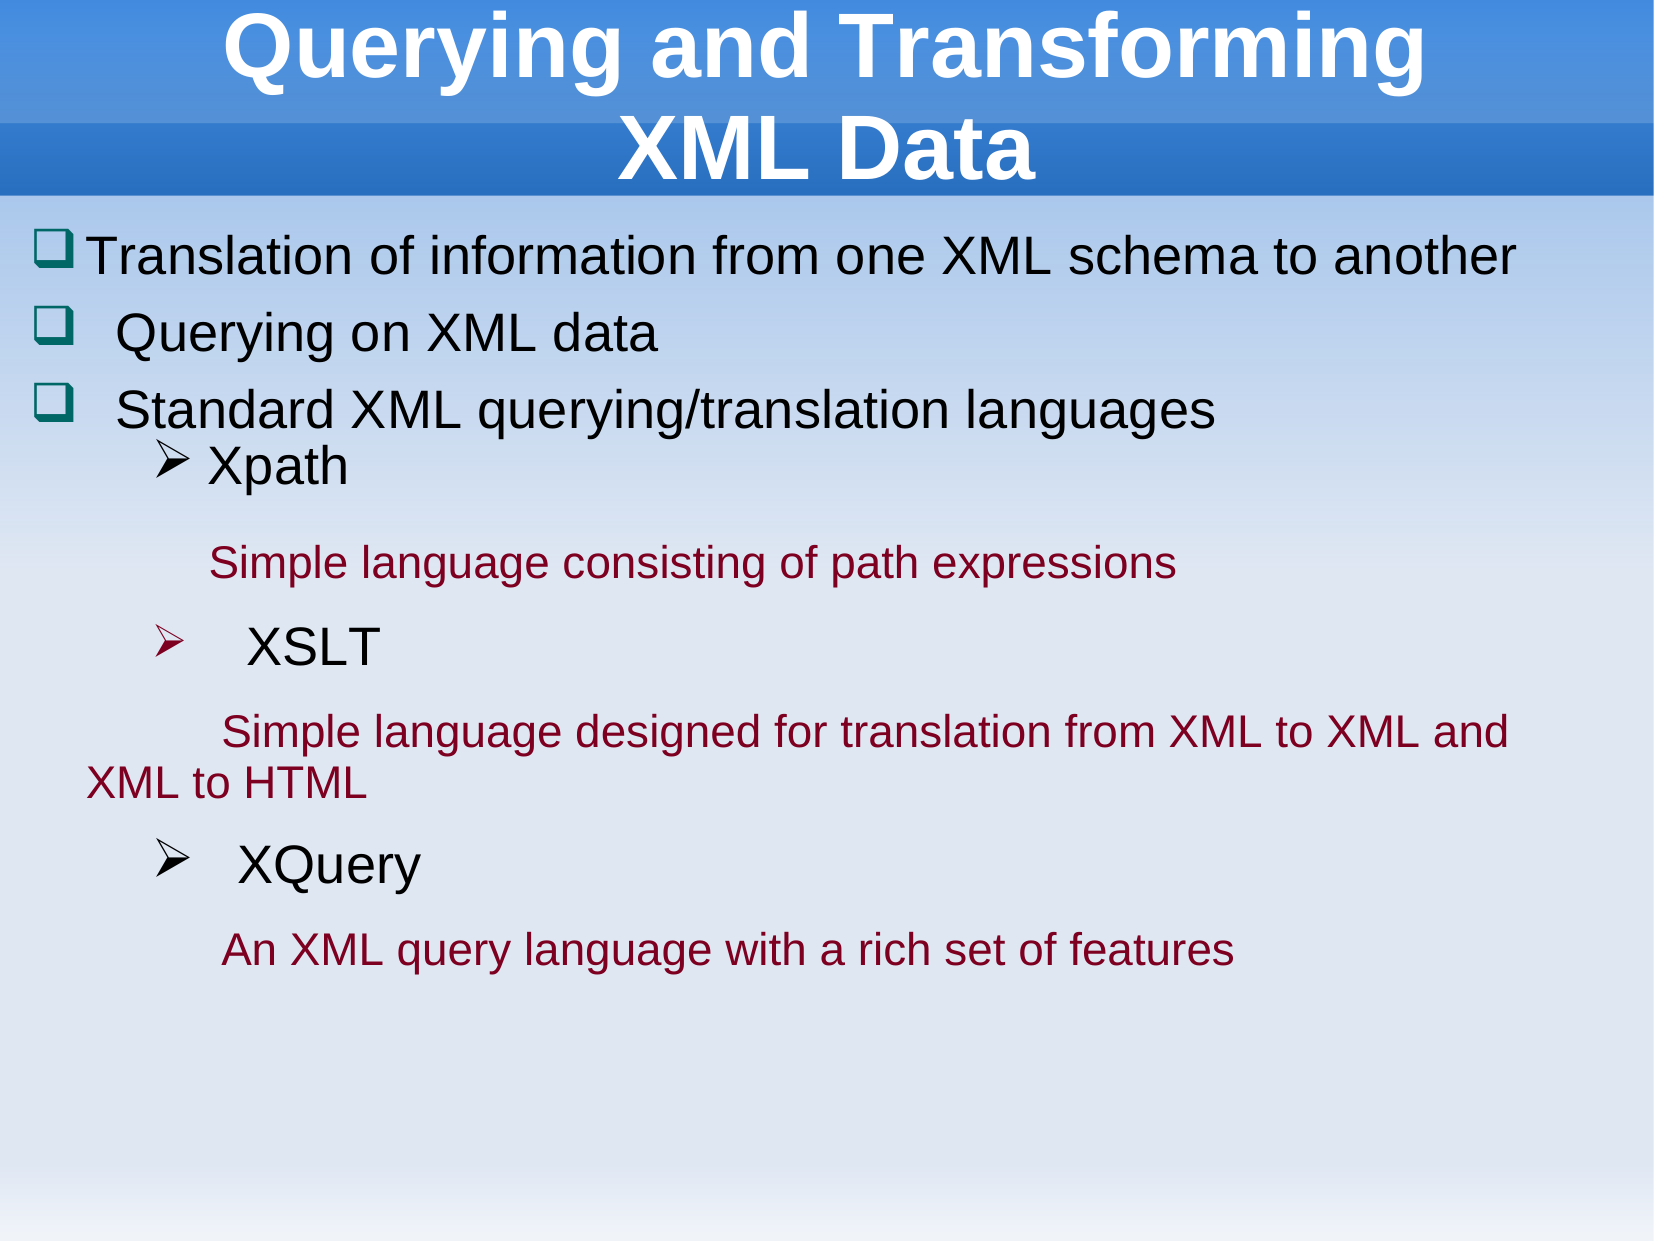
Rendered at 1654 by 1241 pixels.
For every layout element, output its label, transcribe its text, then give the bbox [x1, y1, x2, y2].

text_box Querying and Transforming XML Data [178, 0, 1476, 197]
text_box Translation of information from one XML schema to another Querying on XML data Standard XML querying/translation languages Xpath Simple language consisting of path expressions XSLT Simple language designed for translation from XML to XML and XML to HTML XQuery An XML query language with a rich set of features [29, 221, 1591, 1061]
picture [0, 0, 1654, 1241]
